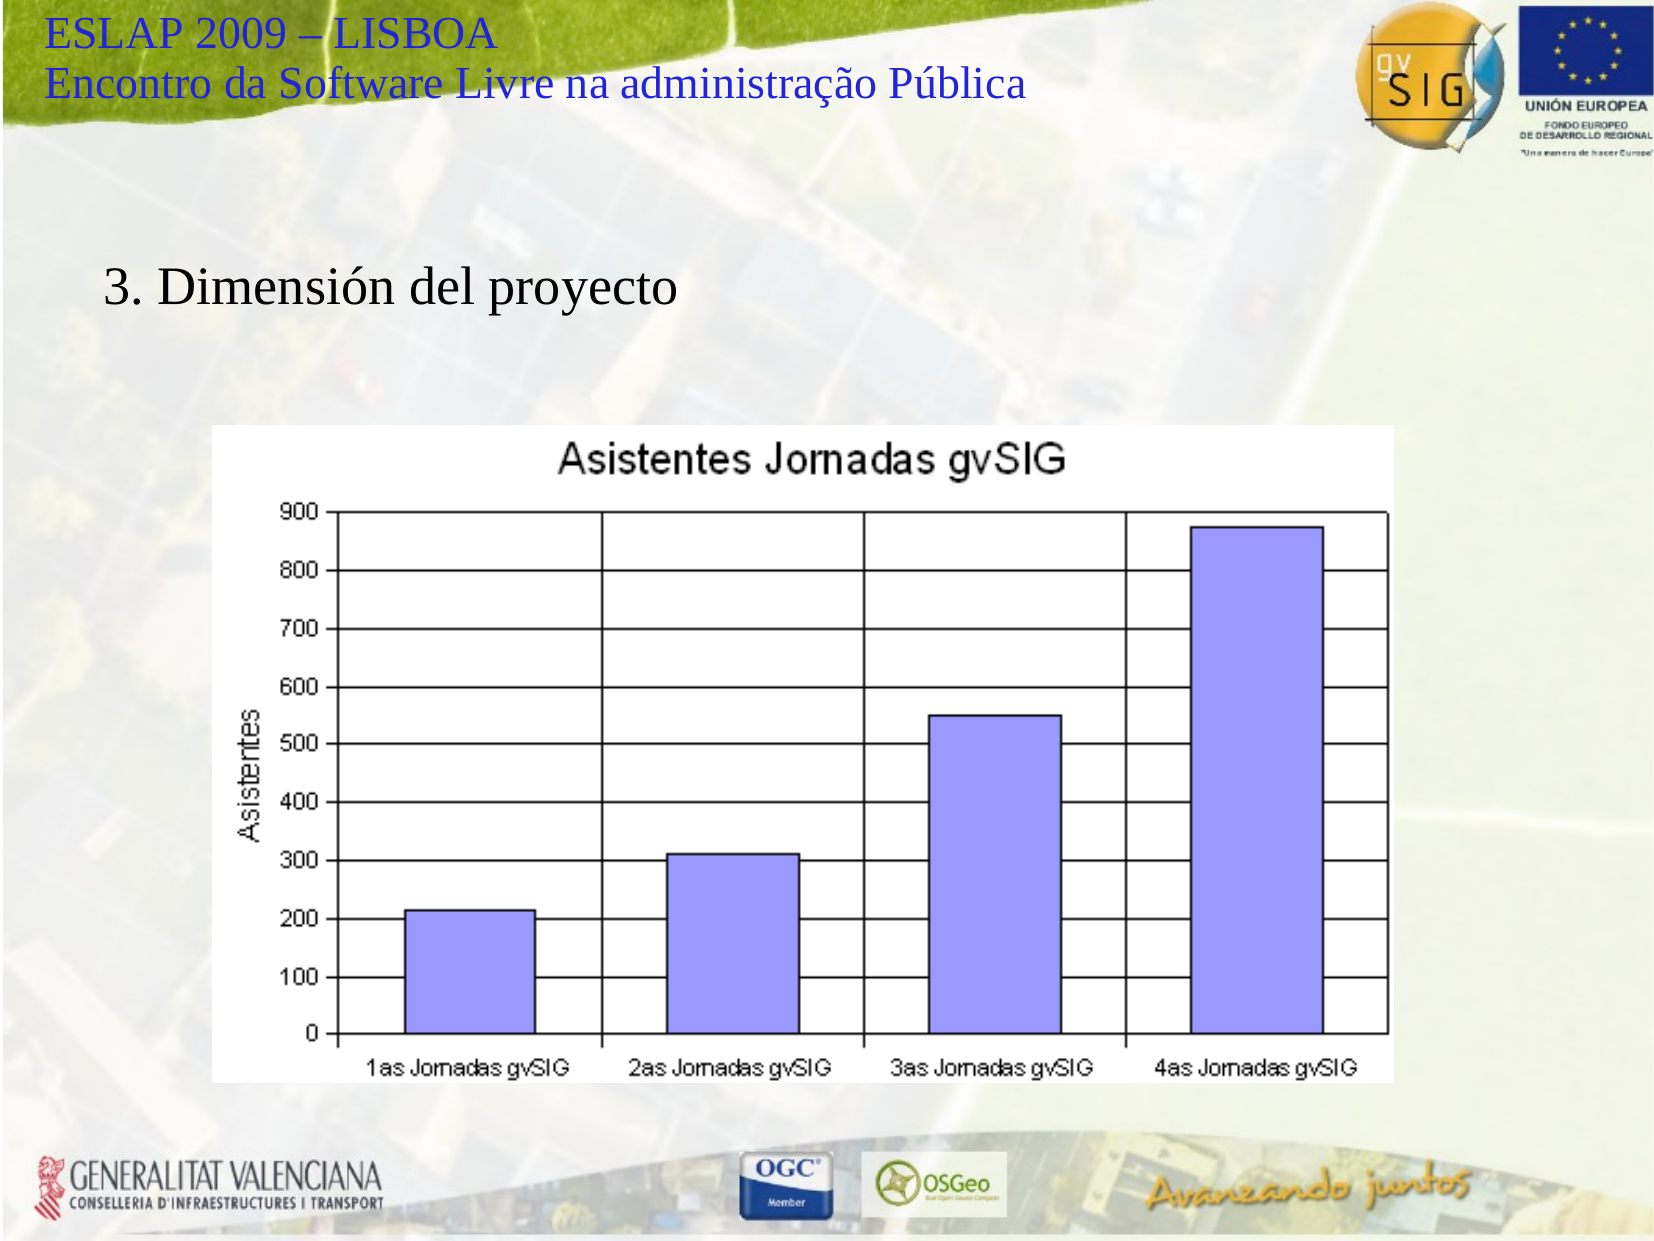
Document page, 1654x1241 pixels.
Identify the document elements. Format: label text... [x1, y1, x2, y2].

picture [2, 0, 1654, 1241]
text_box 3. Dimensión del proyecto [88, 206, 1536, 520]
